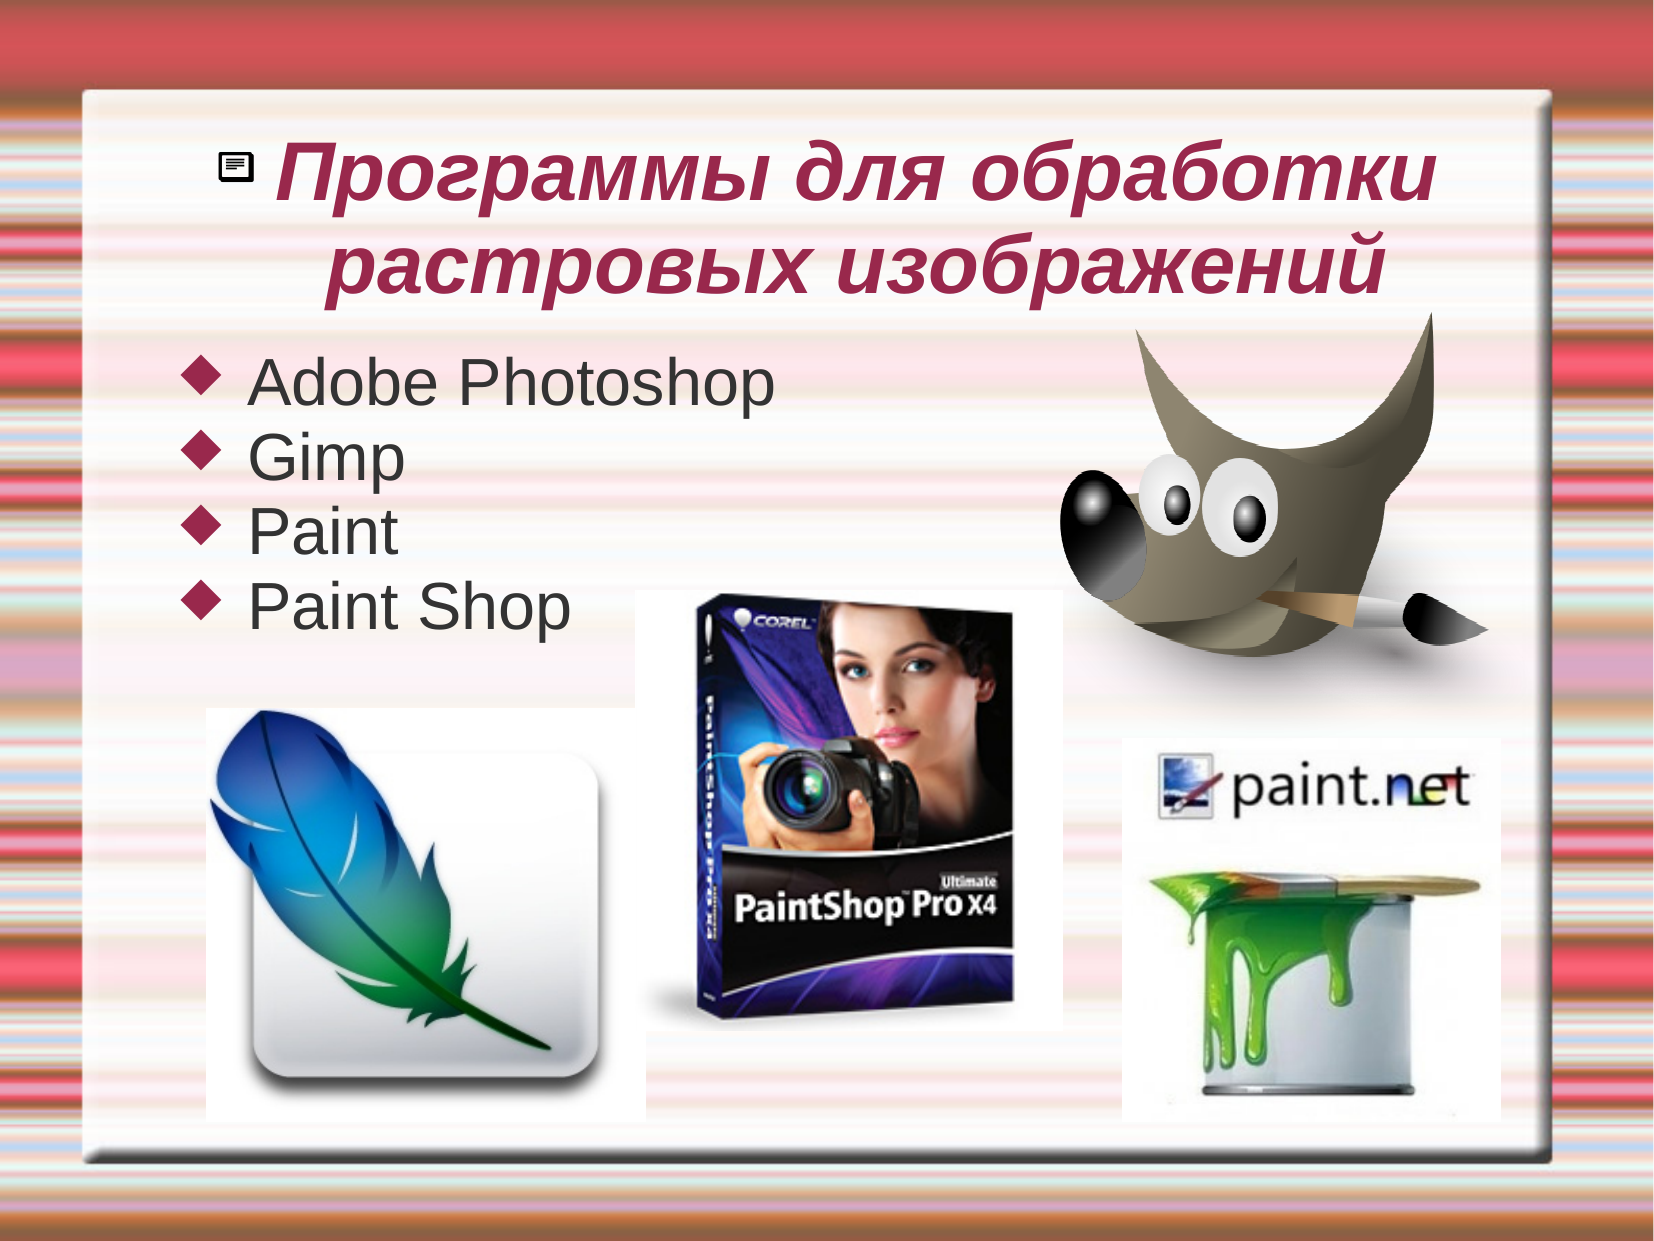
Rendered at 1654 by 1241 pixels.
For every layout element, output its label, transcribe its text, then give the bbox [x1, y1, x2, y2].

title Программы для обработки растровых изображений [121, 114, 1534, 322]
picture [0, 0, 1654, 1241]
list Adobe Photoshop Gimp Paint Paint Shop [152, 344, 1534, 1127]
